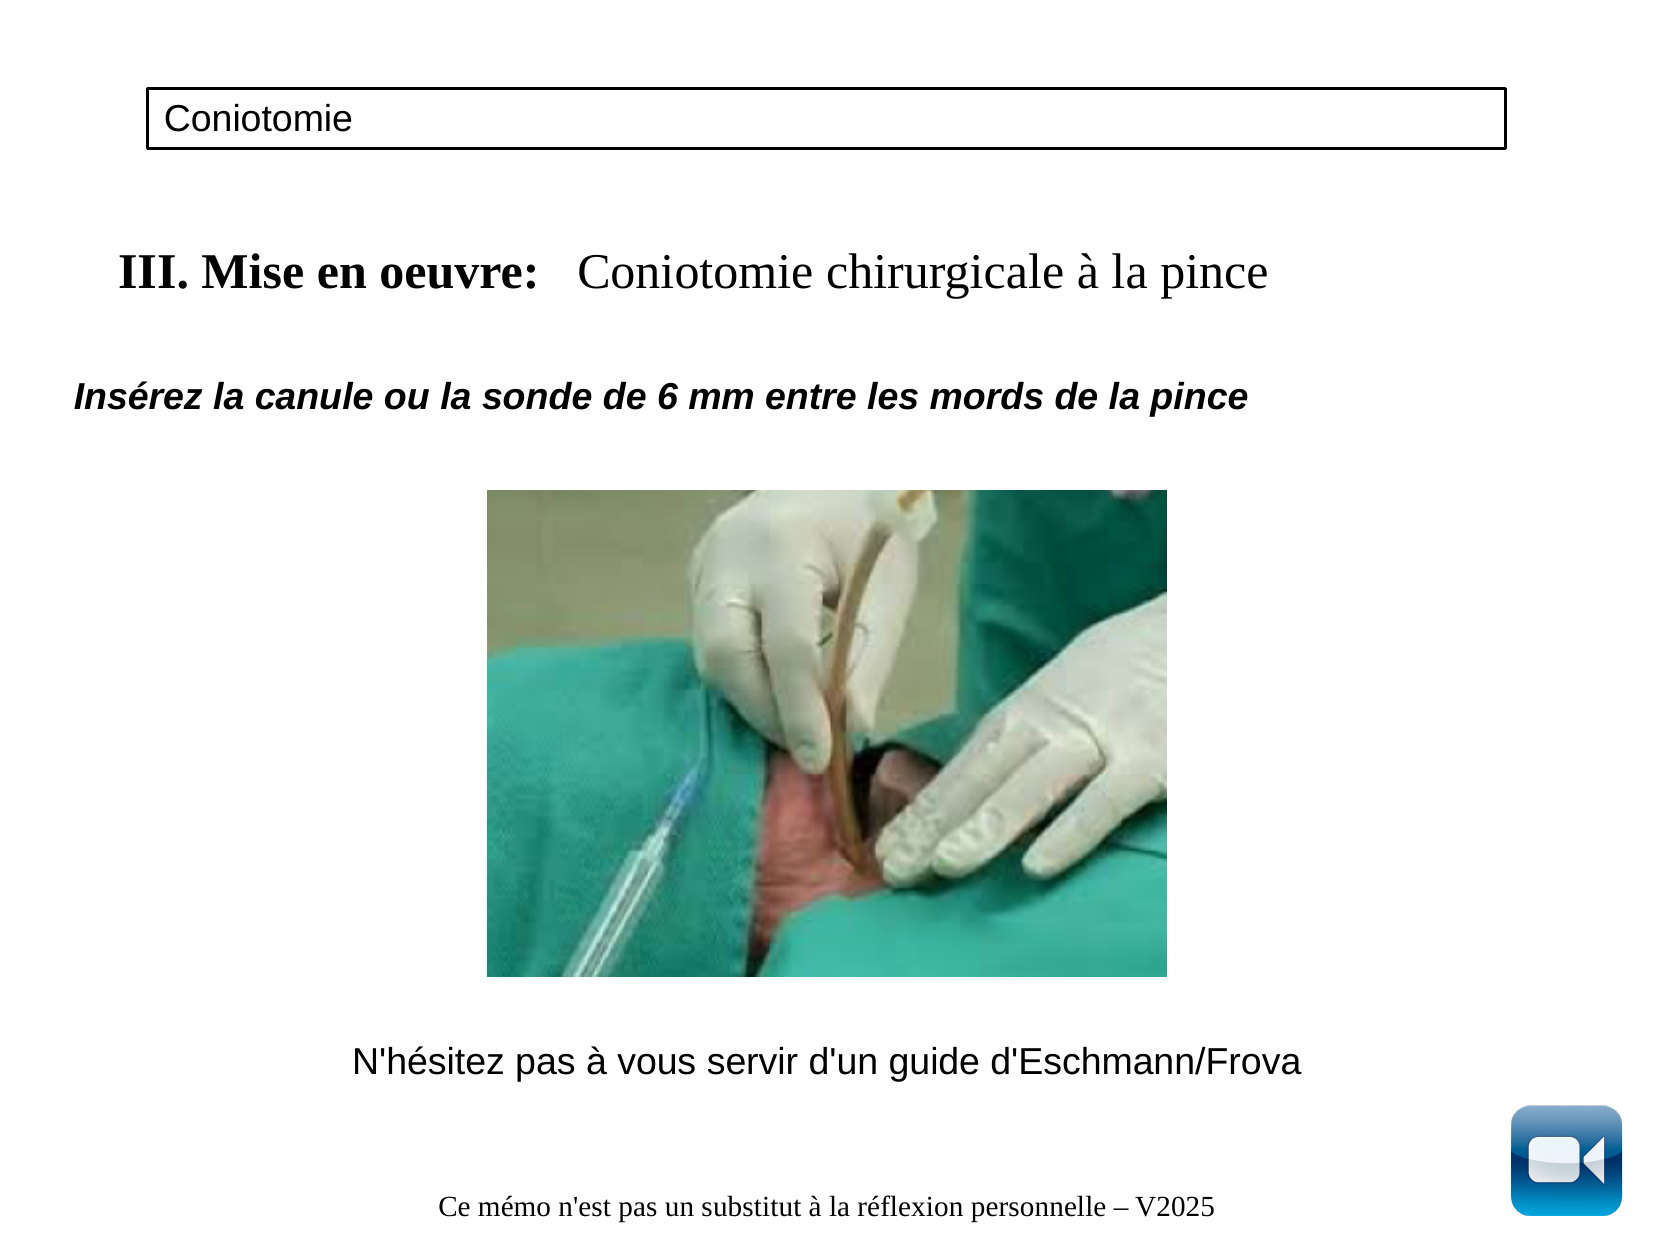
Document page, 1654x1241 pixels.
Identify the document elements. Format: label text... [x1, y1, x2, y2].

text_box N'hésitez pas à vous servir d'un guide d'Eschmann/Frova [88, 1033, 1565, 1091]
text_box Ce mémo n'est pas un substitut à la réflexion personnelle – V2025 [358, 1183, 1296, 1231]
picture [1494, 1089, 1639, 1232]
picture [487, 490, 1211, 981]
text_box Coniotomie [147, 88, 1506, 149]
text_box III. Mise en oeuvre: Coniotomie chirurgicale à la pince [103, 236, 1518, 309]
text_box Insérez la canule ou la sonde de 6 mm entre les mords de la pince [59, 368, 1595, 427]
